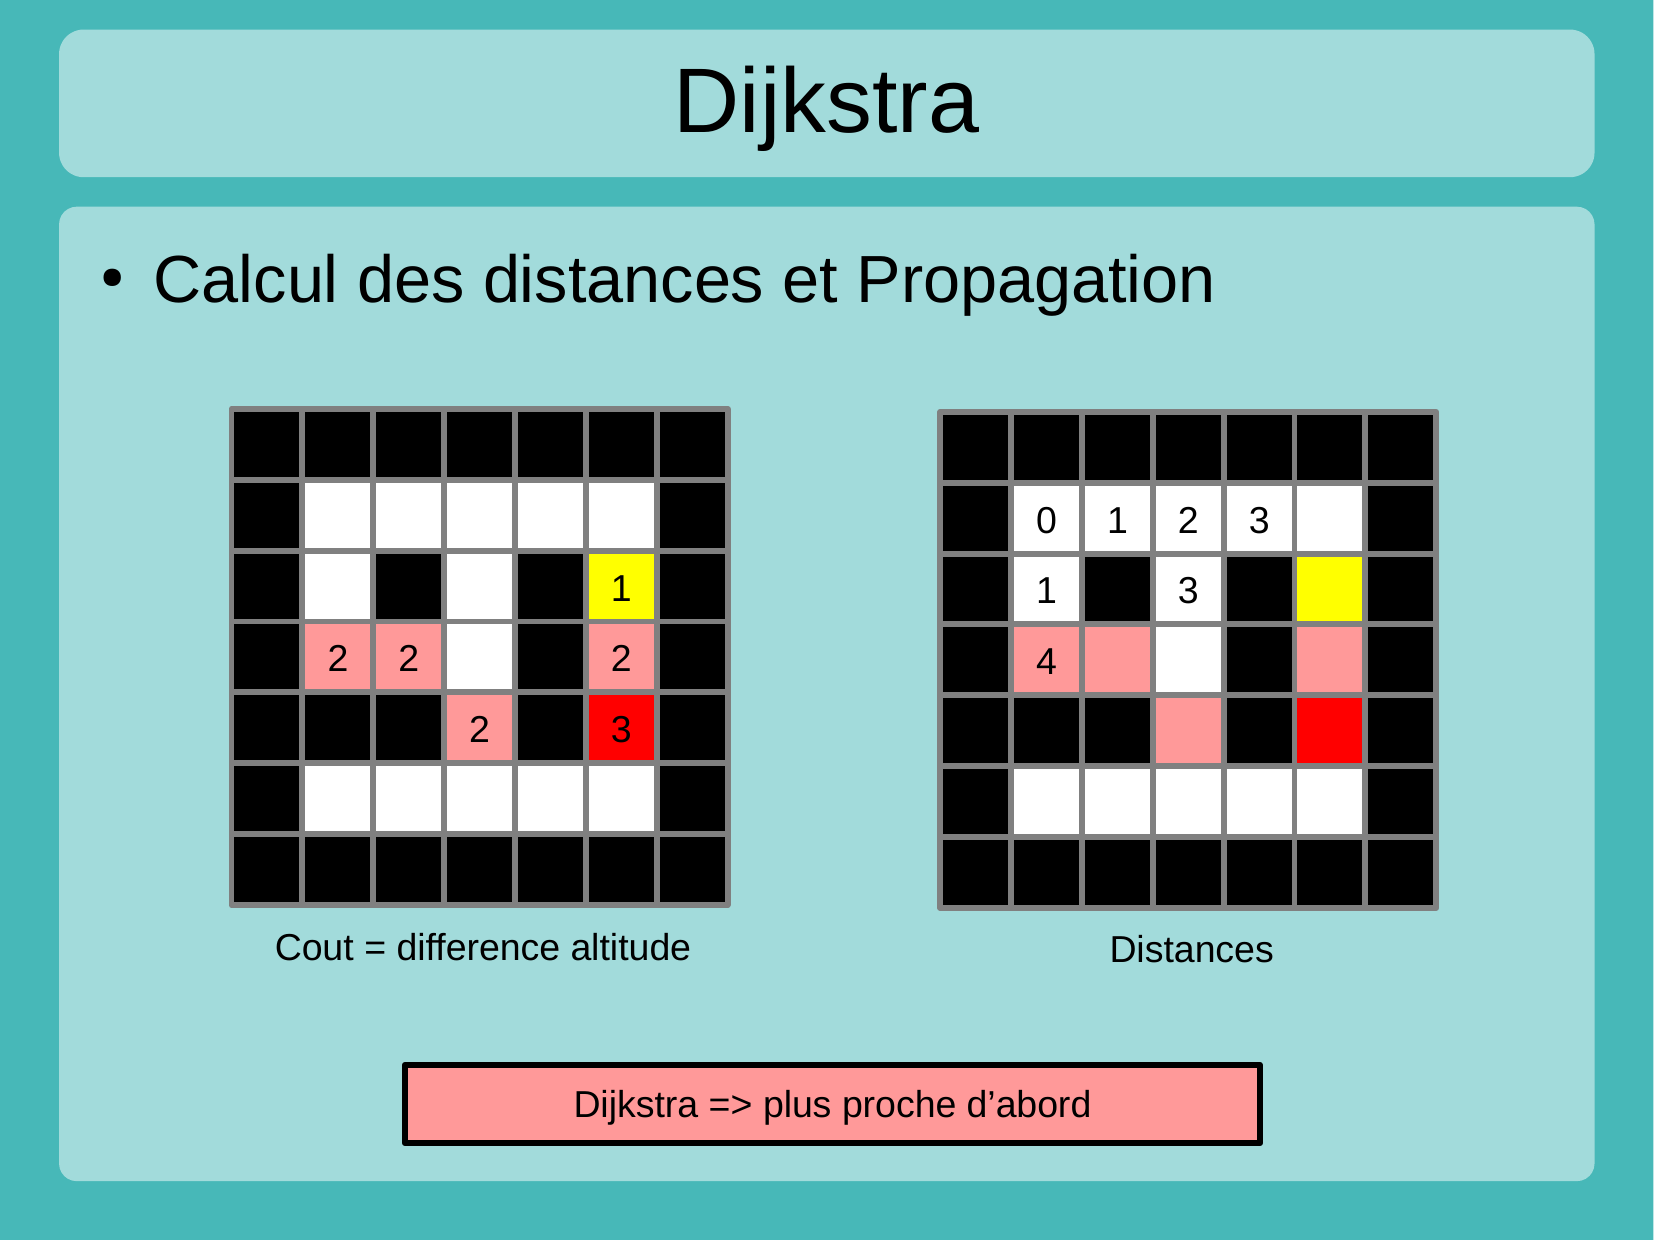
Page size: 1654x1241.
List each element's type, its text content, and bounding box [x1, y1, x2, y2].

text_box Distances [911, 921, 1473, 979]
text_box 2 [585, 621, 657, 692]
text_box [231, 408, 728, 905]
text_box 2 [302, 621, 374, 692]
text_box 1 [1011, 553, 1082, 624]
text_box 1 [585, 550, 657, 621]
text_box 3 [1223, 482, 1294, 553]
list Calcul des distances et Propagation [82, 242, 1571, 962]
text_box Cout = difference altitude [202, 918, 764, 976]
text_box 1 [1082, 482, 1152, 553]
text_box 3 [1152, 553, 1223, 624]
text_box 3 [585, 692, 657, 763]
text_box 2 [444, 692, 514, 763]
text_box Dijkstra => plus proche d’abord [405, 1065, 1261, 1144]
text_box 0 [1011, 482, 1082, 553]
text_box 2 [1152, 482, 1223, 553]
title Dijkstra [0, 41, 1654, 160]
text_box [940, 411, 1437, 908]
text_box 2 [374, 621, 444, 692]
text_box 4 [1011, 624, 1082, 695]
